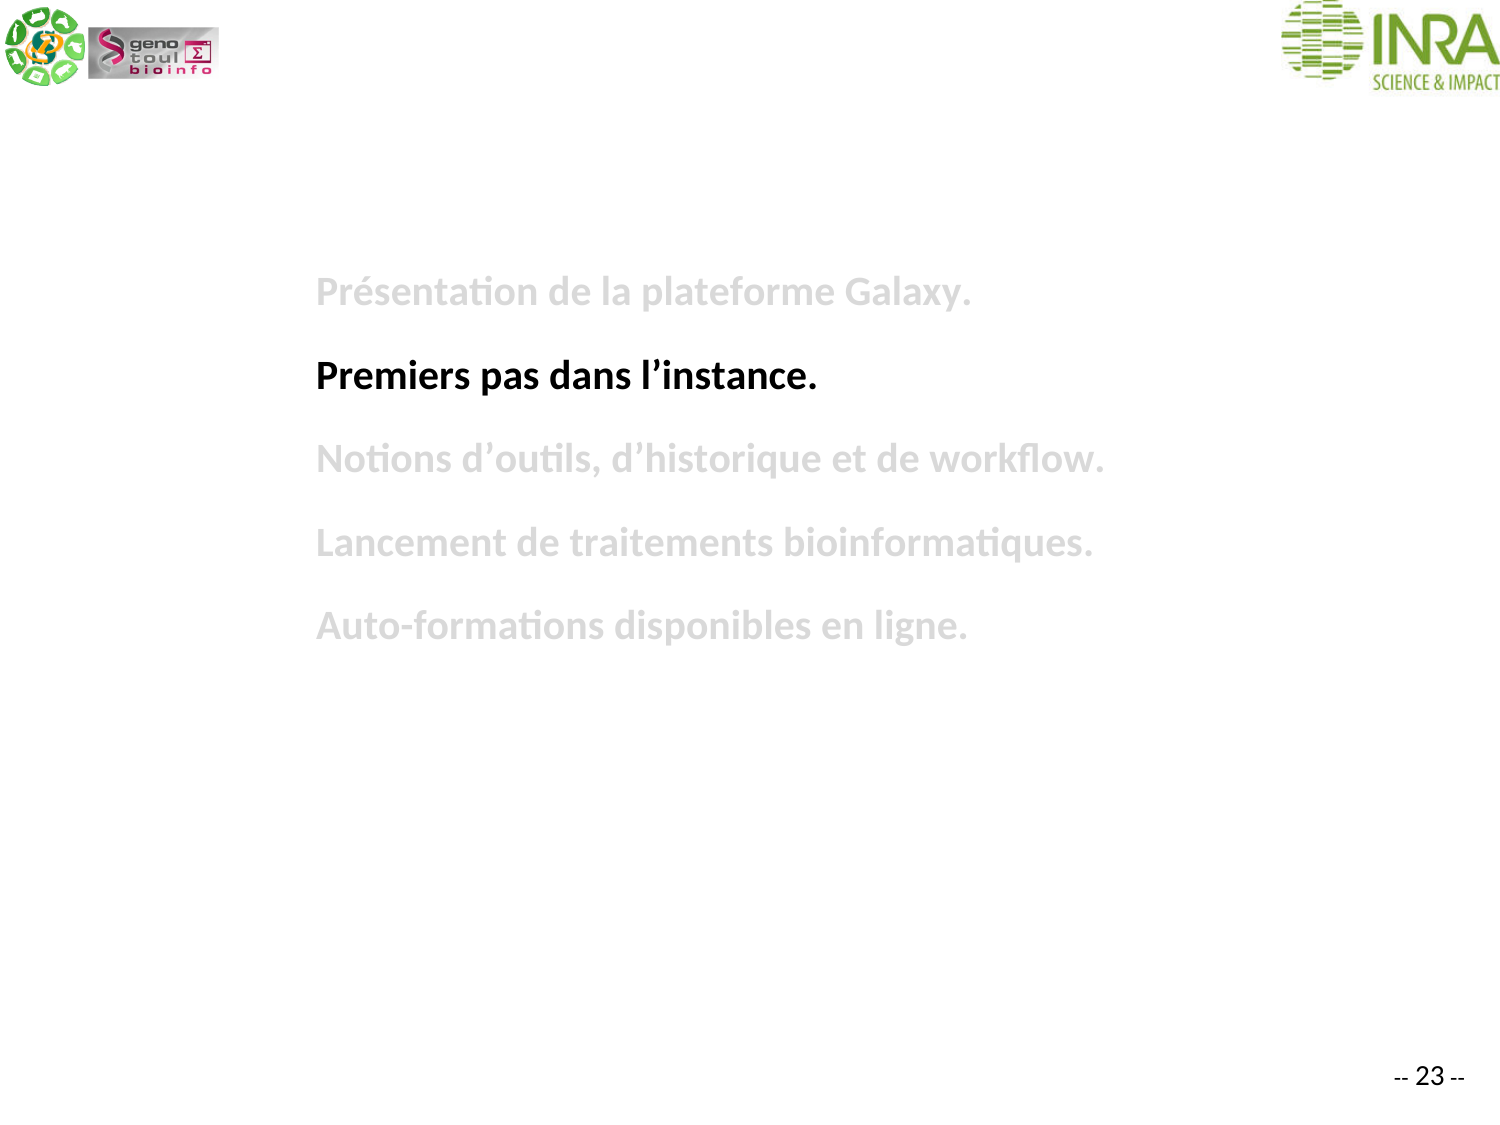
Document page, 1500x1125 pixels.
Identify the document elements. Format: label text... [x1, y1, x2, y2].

text_box Présentation de la plateforme Galaxy. Premiers pas dans l’instance. Notions d’outils, d’historique et de workflow. Lancement de traitements bioinformatiques. Auto-formations disponibles en ligne. [301, 267, 1400, 992]
picture [88, 27, 219, 79]
picture [5, 7, 85, 86]
picture [1281, 0, 1500, 110]
